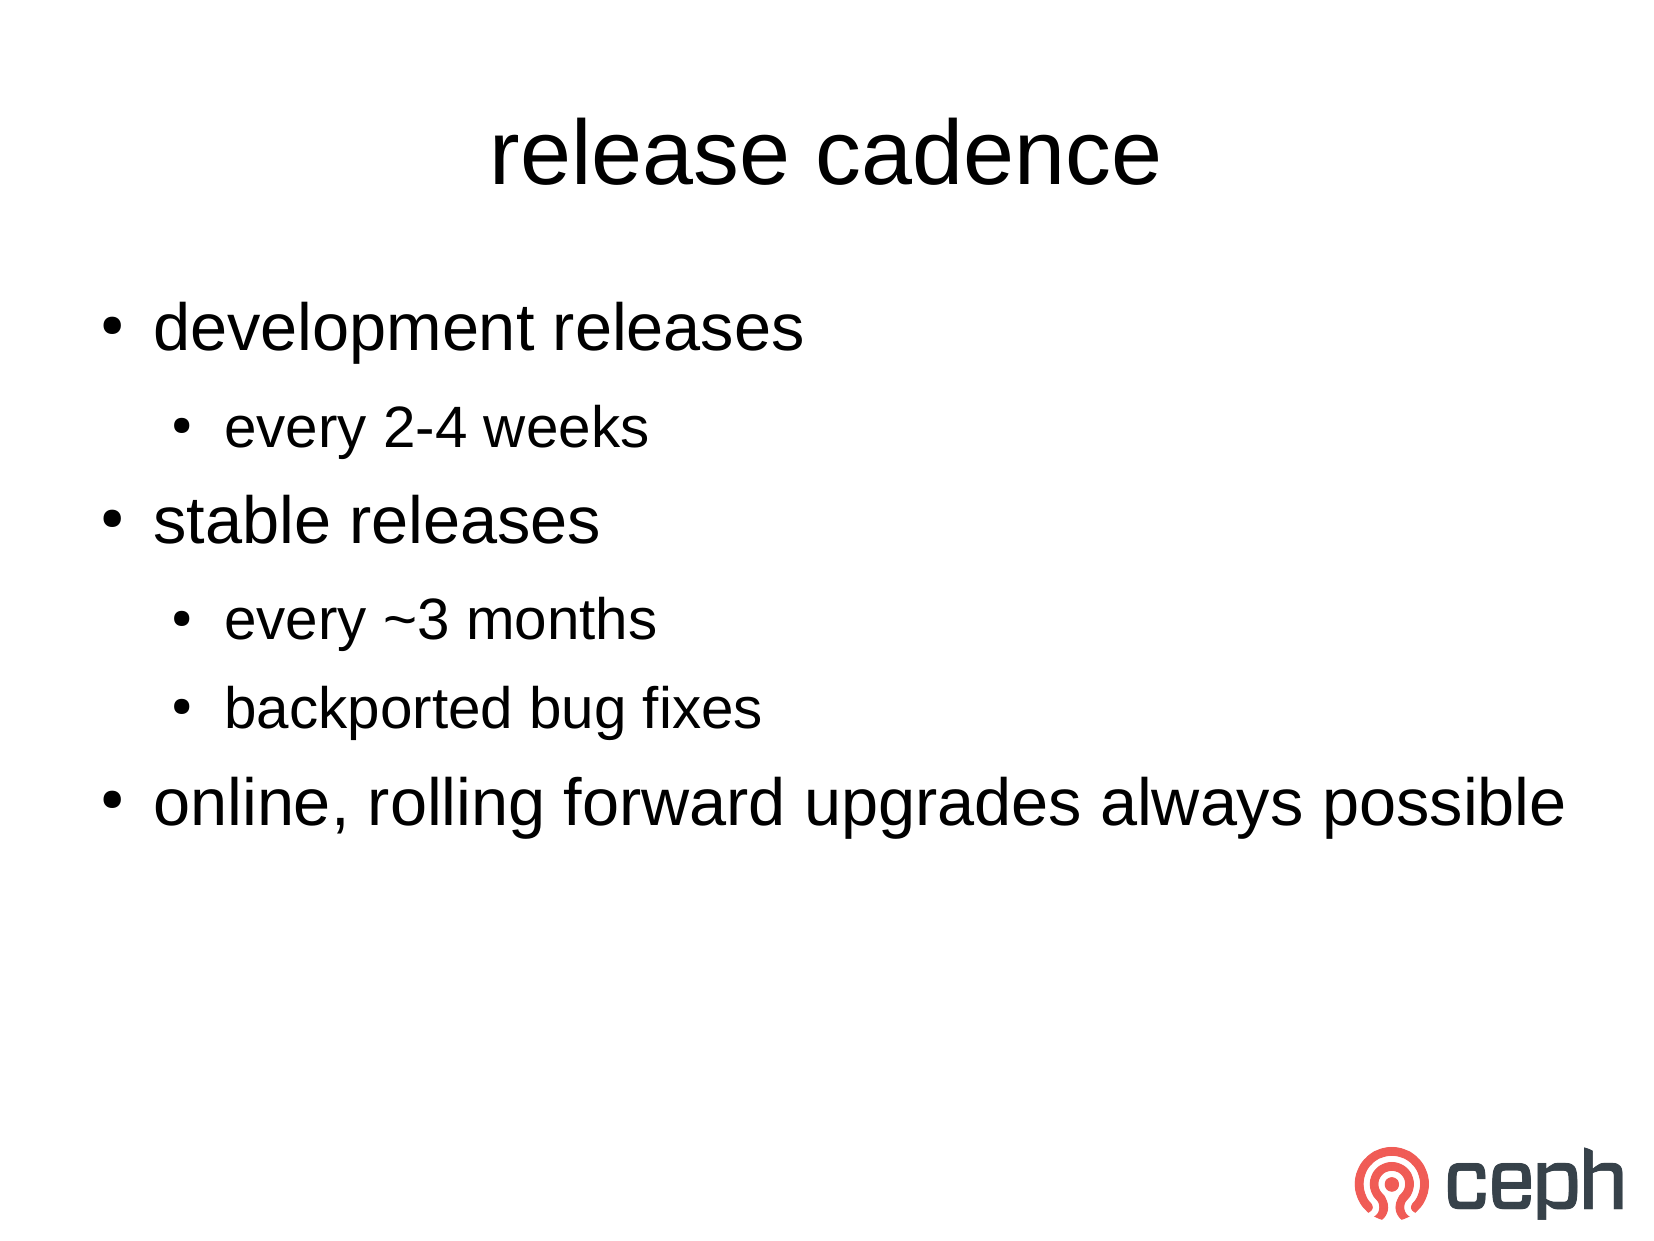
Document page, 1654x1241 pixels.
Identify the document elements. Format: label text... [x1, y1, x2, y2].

picture [1308, 1100, 1654, 1241]
list development releases every 2-4 weeks stable releases every ~3 months backported bug fixes online, rolling forward upgrades always possible [82, 290, 1571, 1010]
title release cadence [82, 49, 1571, 257]
